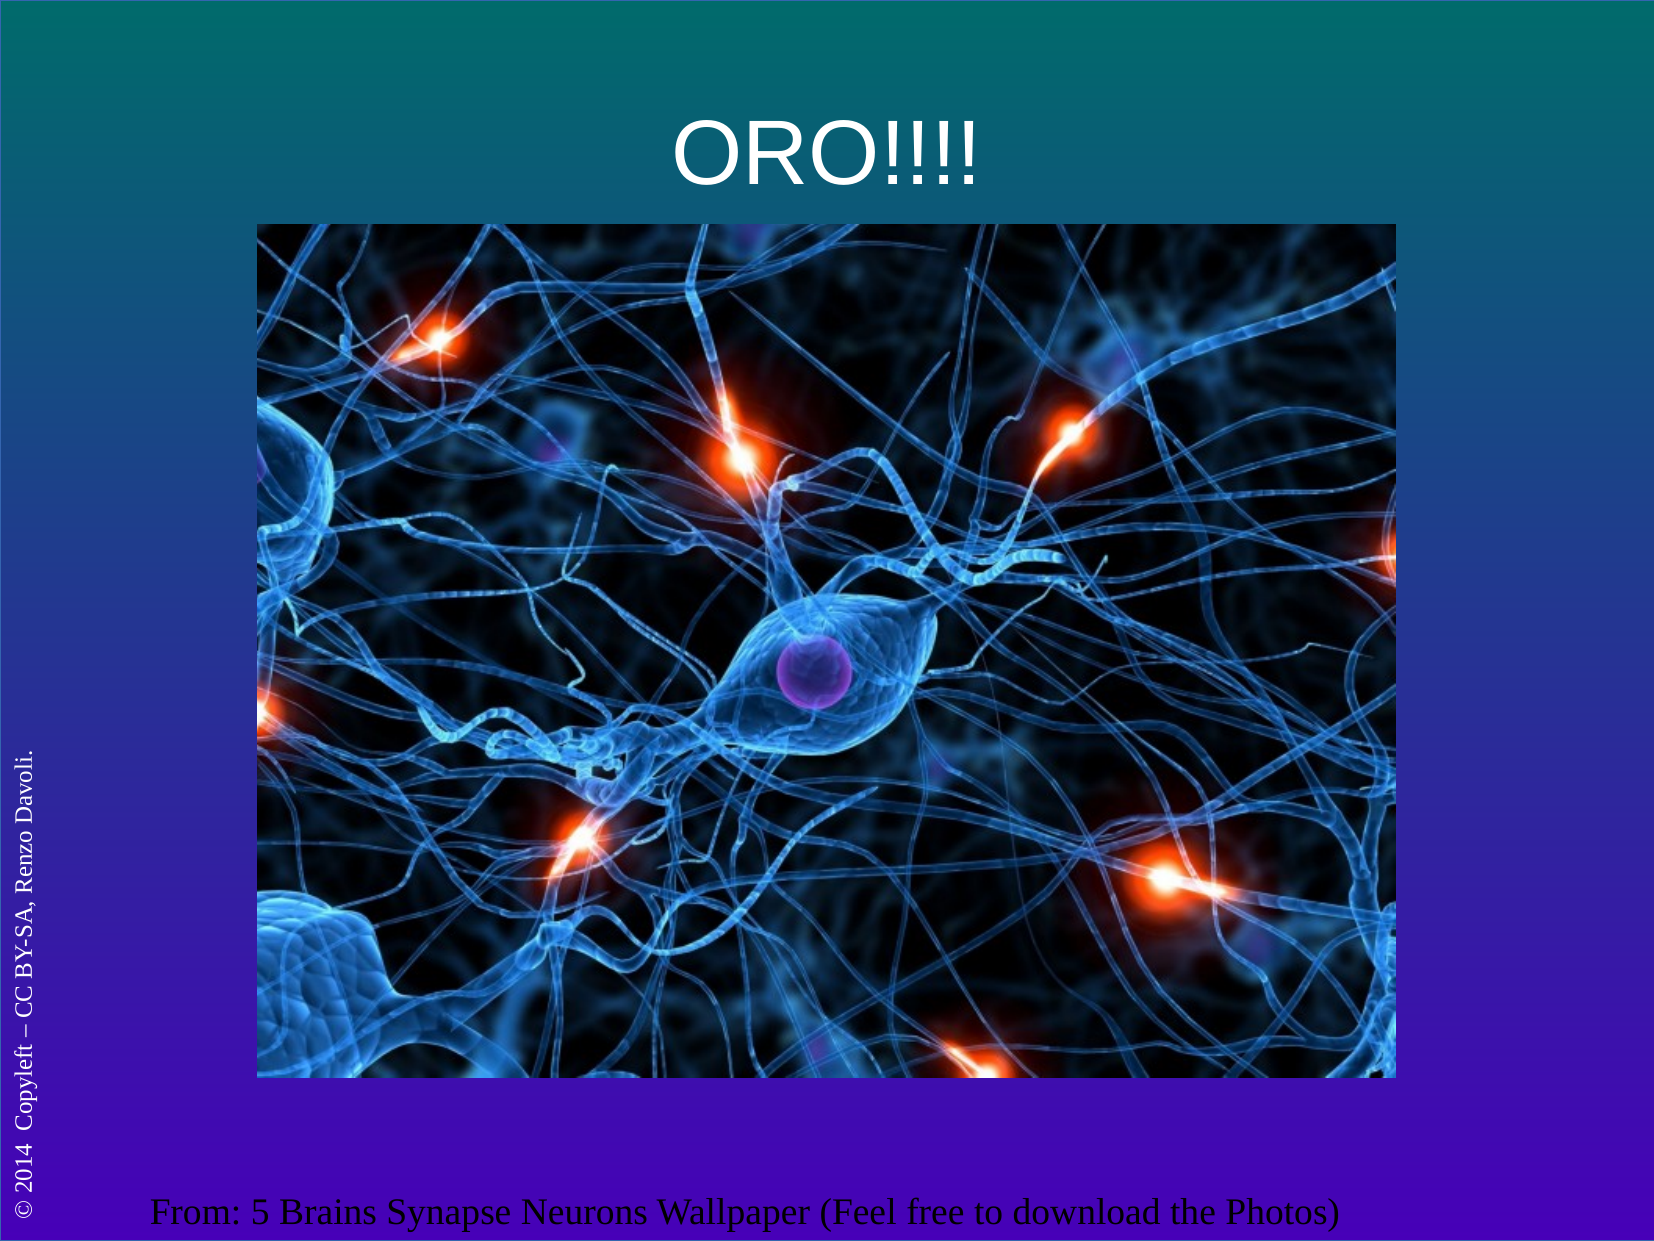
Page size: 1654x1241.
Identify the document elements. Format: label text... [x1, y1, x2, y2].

picture [257, 224, 1396, 1079]
title ORO!!!! [82, 49, 1571, 257]
text_box From: 5 Brains Synapse Neurons Wallpaper (Feel free to download the Photos) [135, 1183, 1357, 1241]
